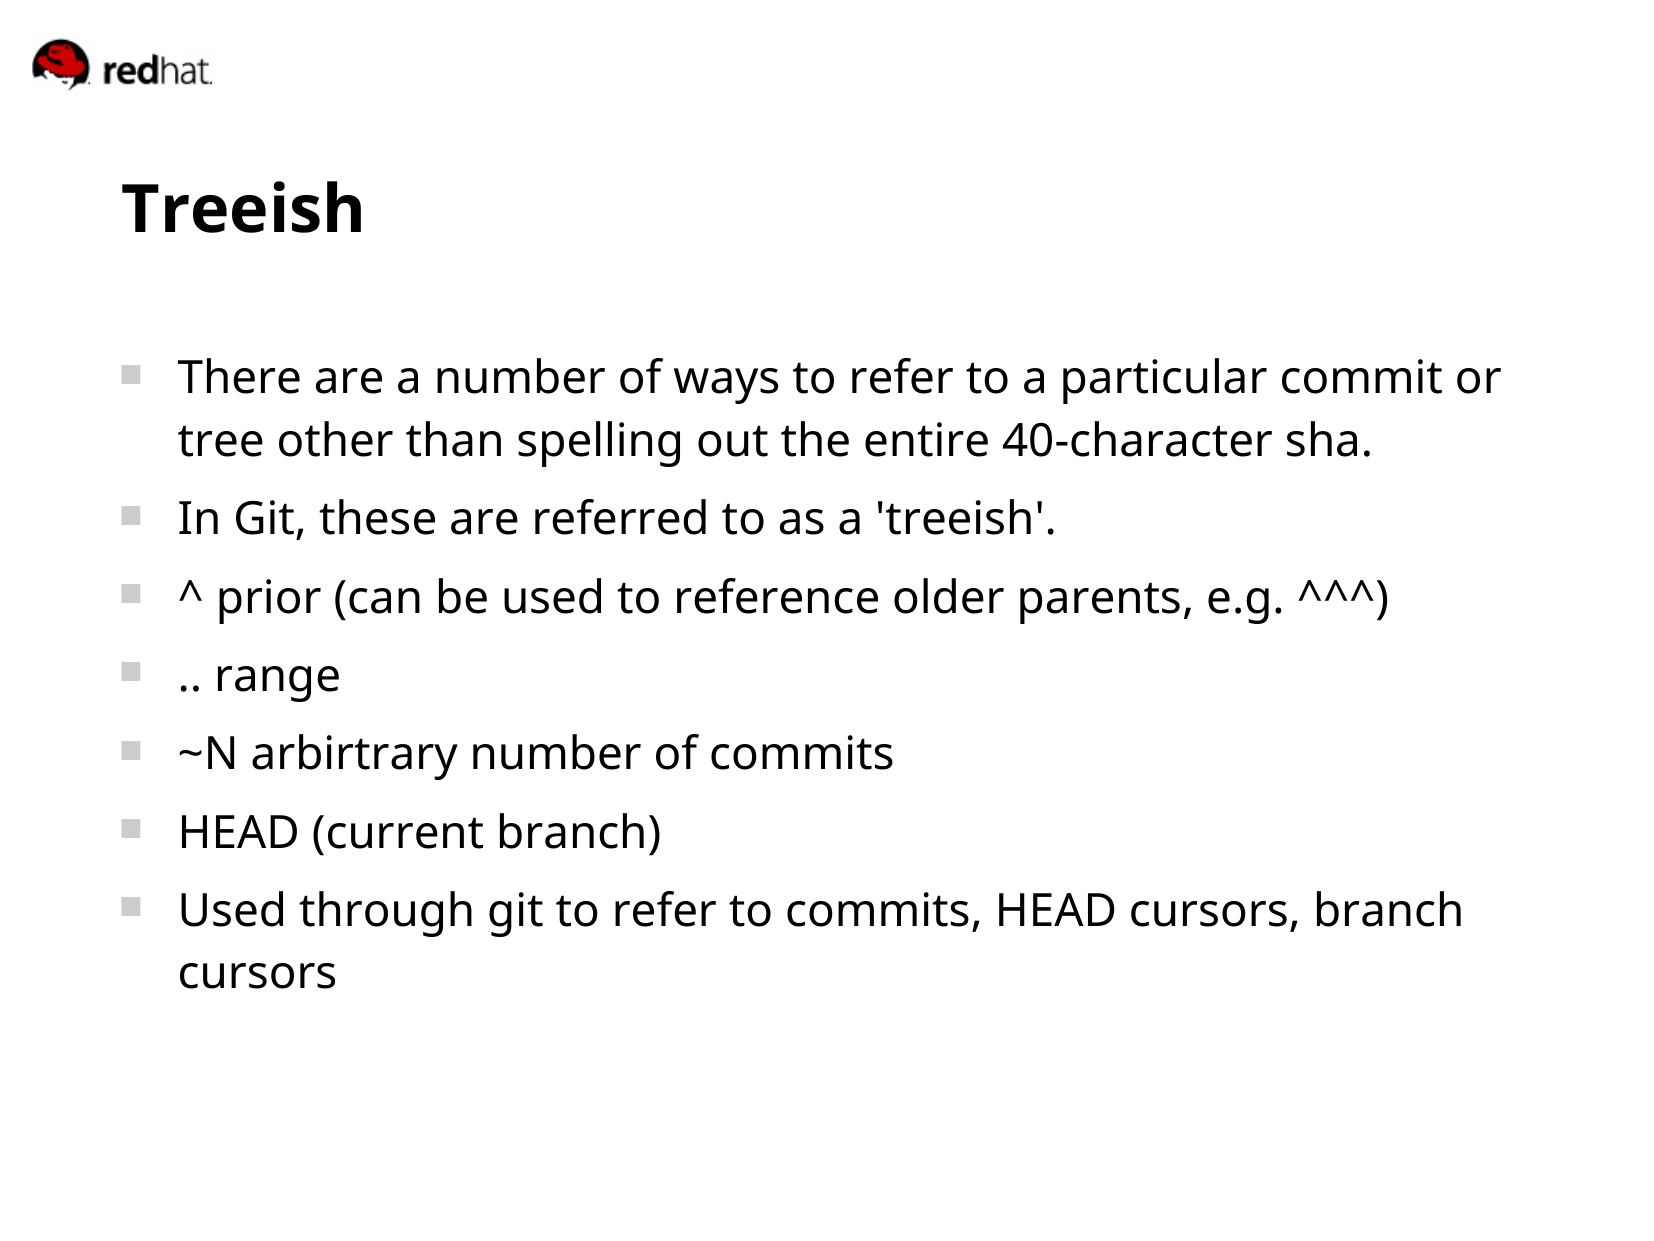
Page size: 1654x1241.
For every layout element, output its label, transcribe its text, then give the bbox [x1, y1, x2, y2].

list There are a number of ways to refer to a particular commit or tree other than spelling out the entire 40-character sha. In Git, these are referred to as a 'treeish'. ^ prior (can be used to reference older parents, e.g. ^^^) .. range ~N arbirtrary number of commits HEAD (current branch) Used through git to refer to commits, HEAD cursors, branch cursors [121, 344, 1534, 1127]
title Treeish [121, 102, 1534, 310]
picture [31, 37, 212, 98]
